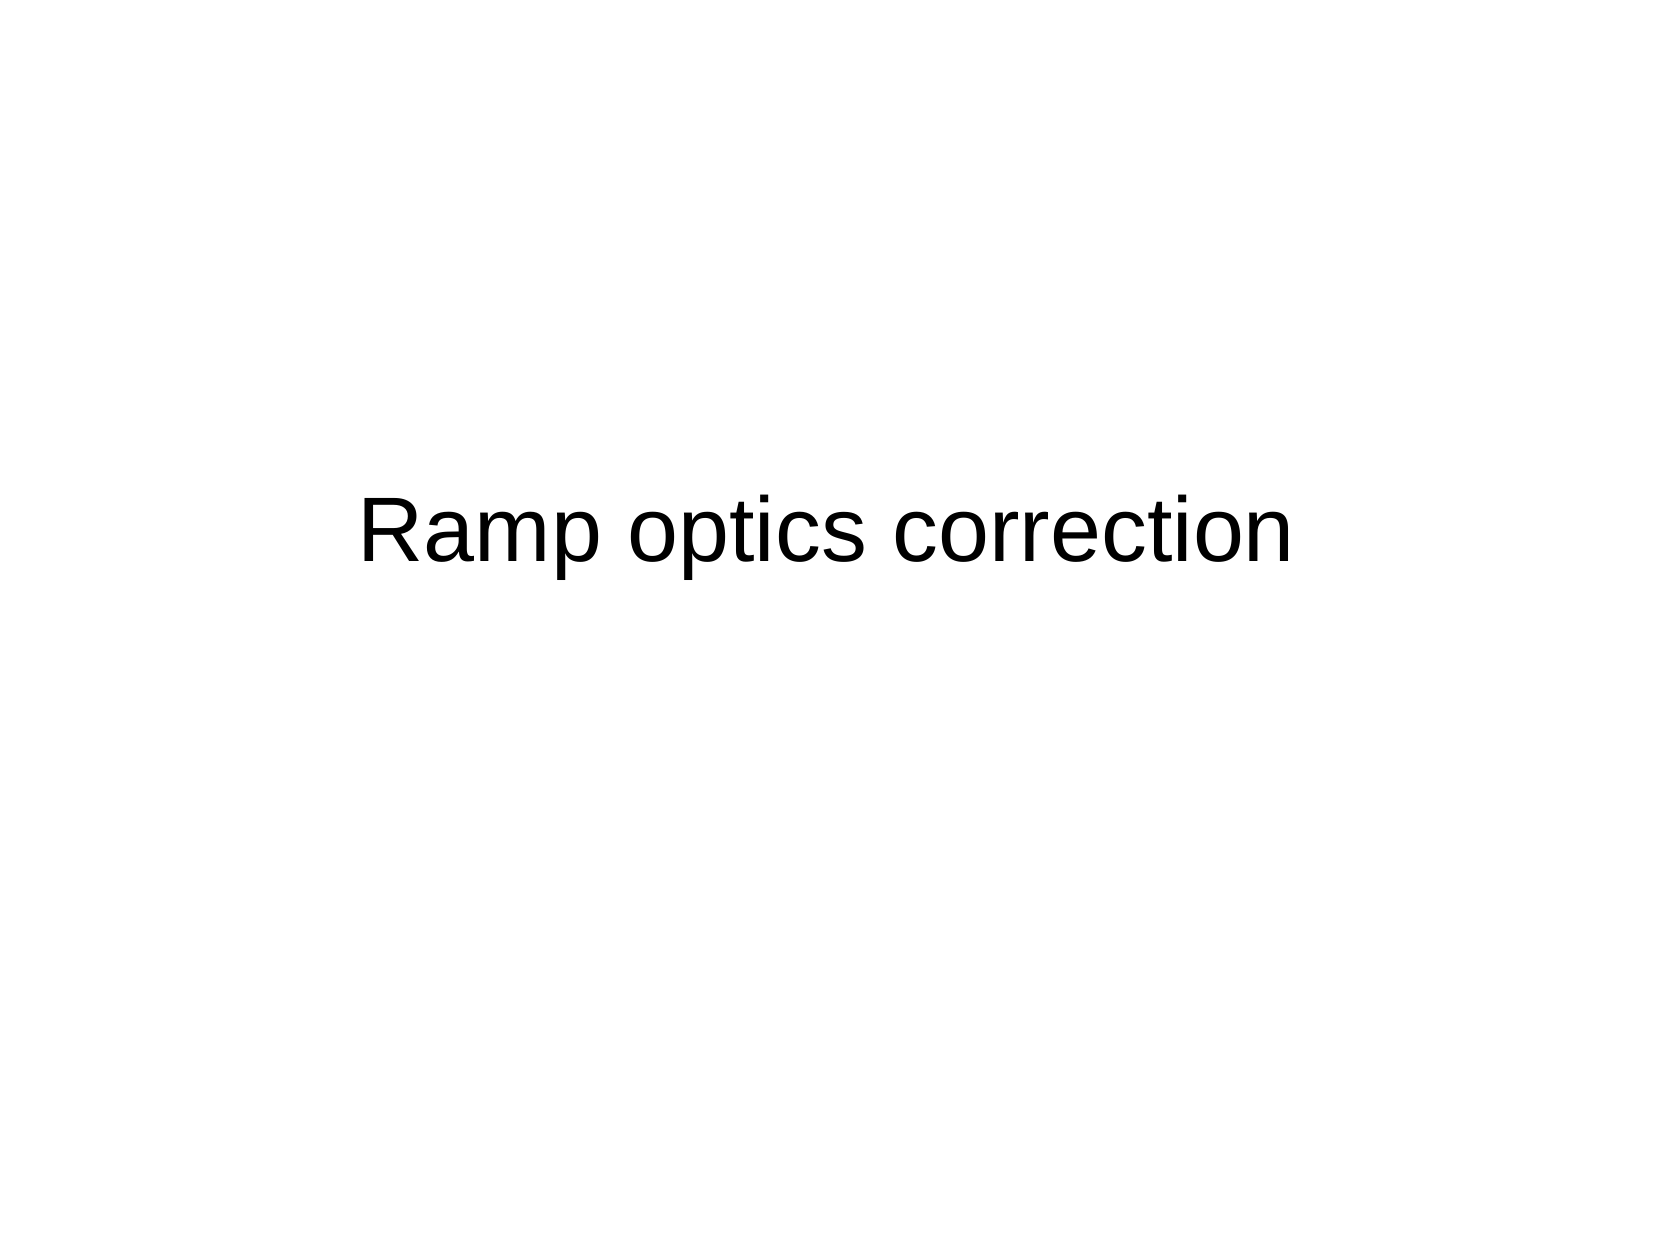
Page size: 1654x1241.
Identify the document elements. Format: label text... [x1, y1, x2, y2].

subtitle Ramp optics correction [82, 49, 1571, 1010]
